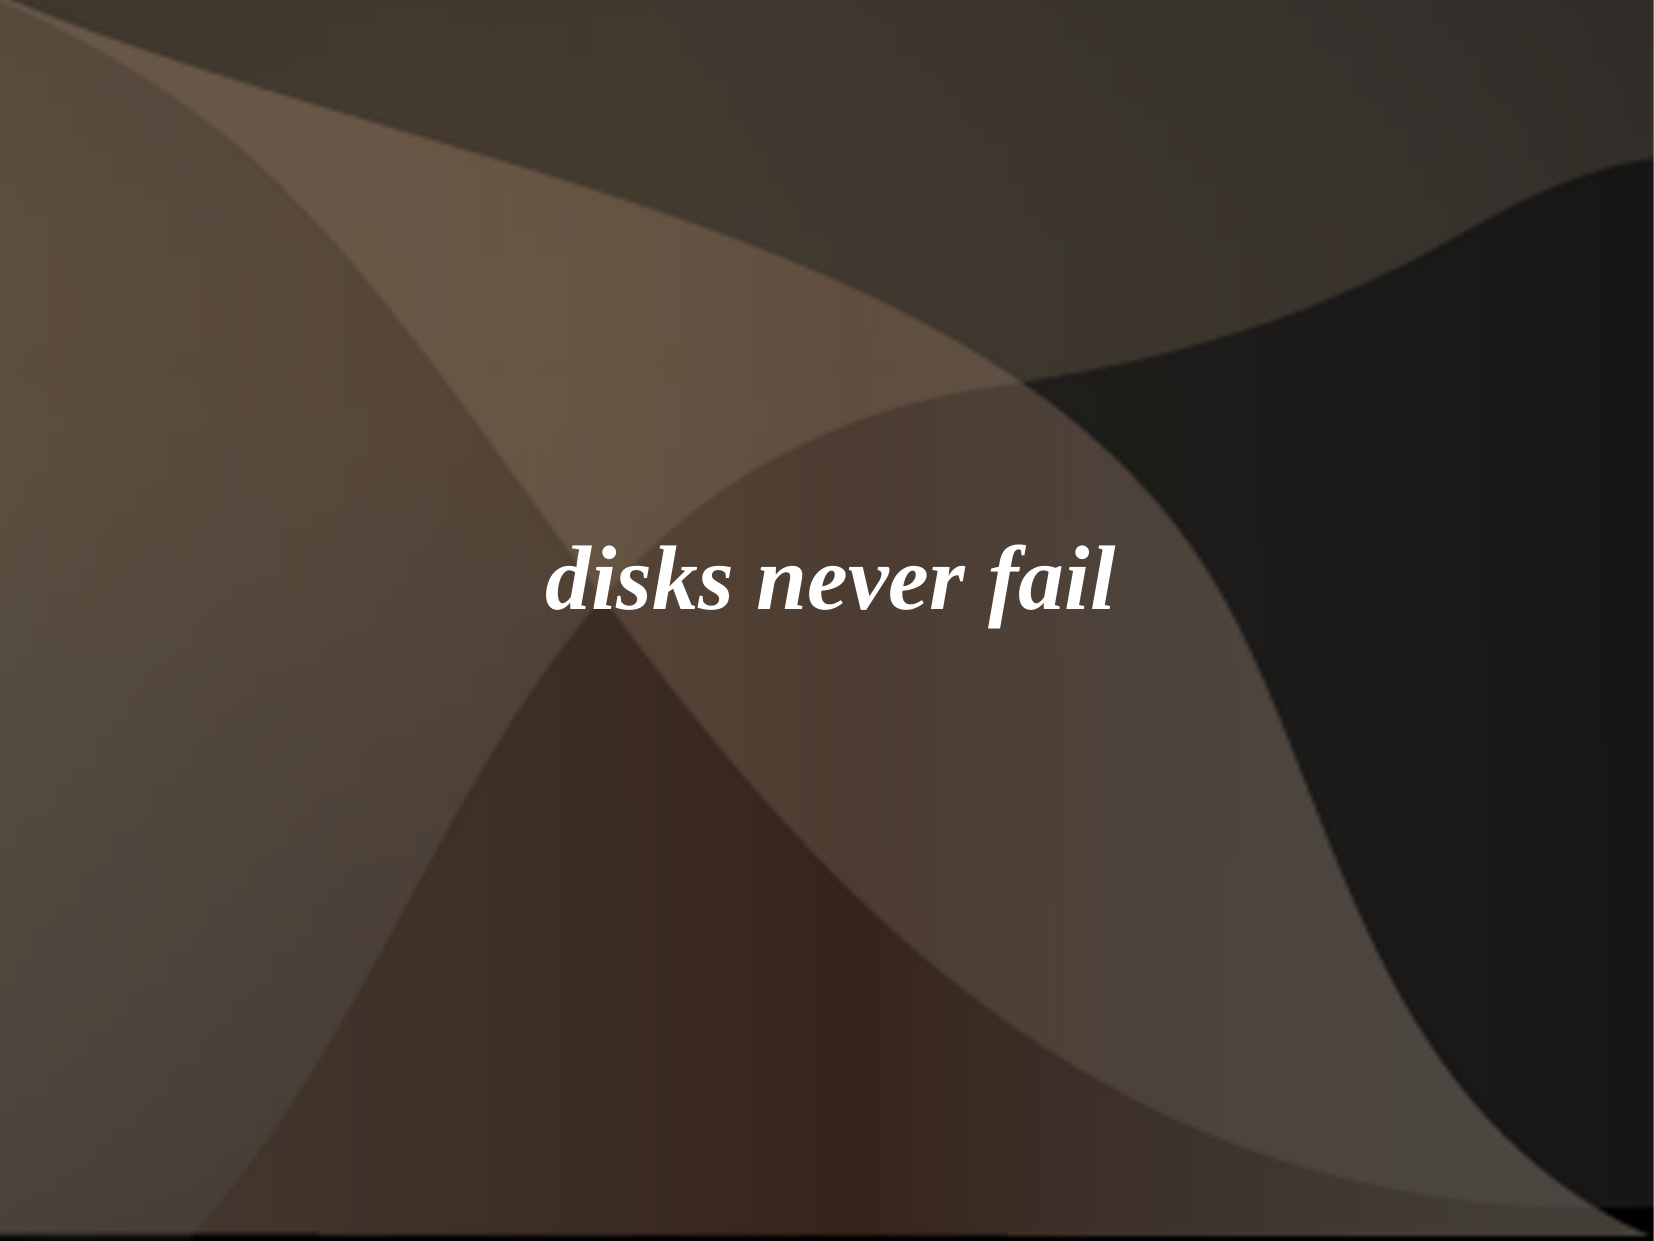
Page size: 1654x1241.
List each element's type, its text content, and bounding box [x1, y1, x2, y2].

picture [0, 0, 1654, 1241]
title disks never fail [86, 482, 1576, 676]
